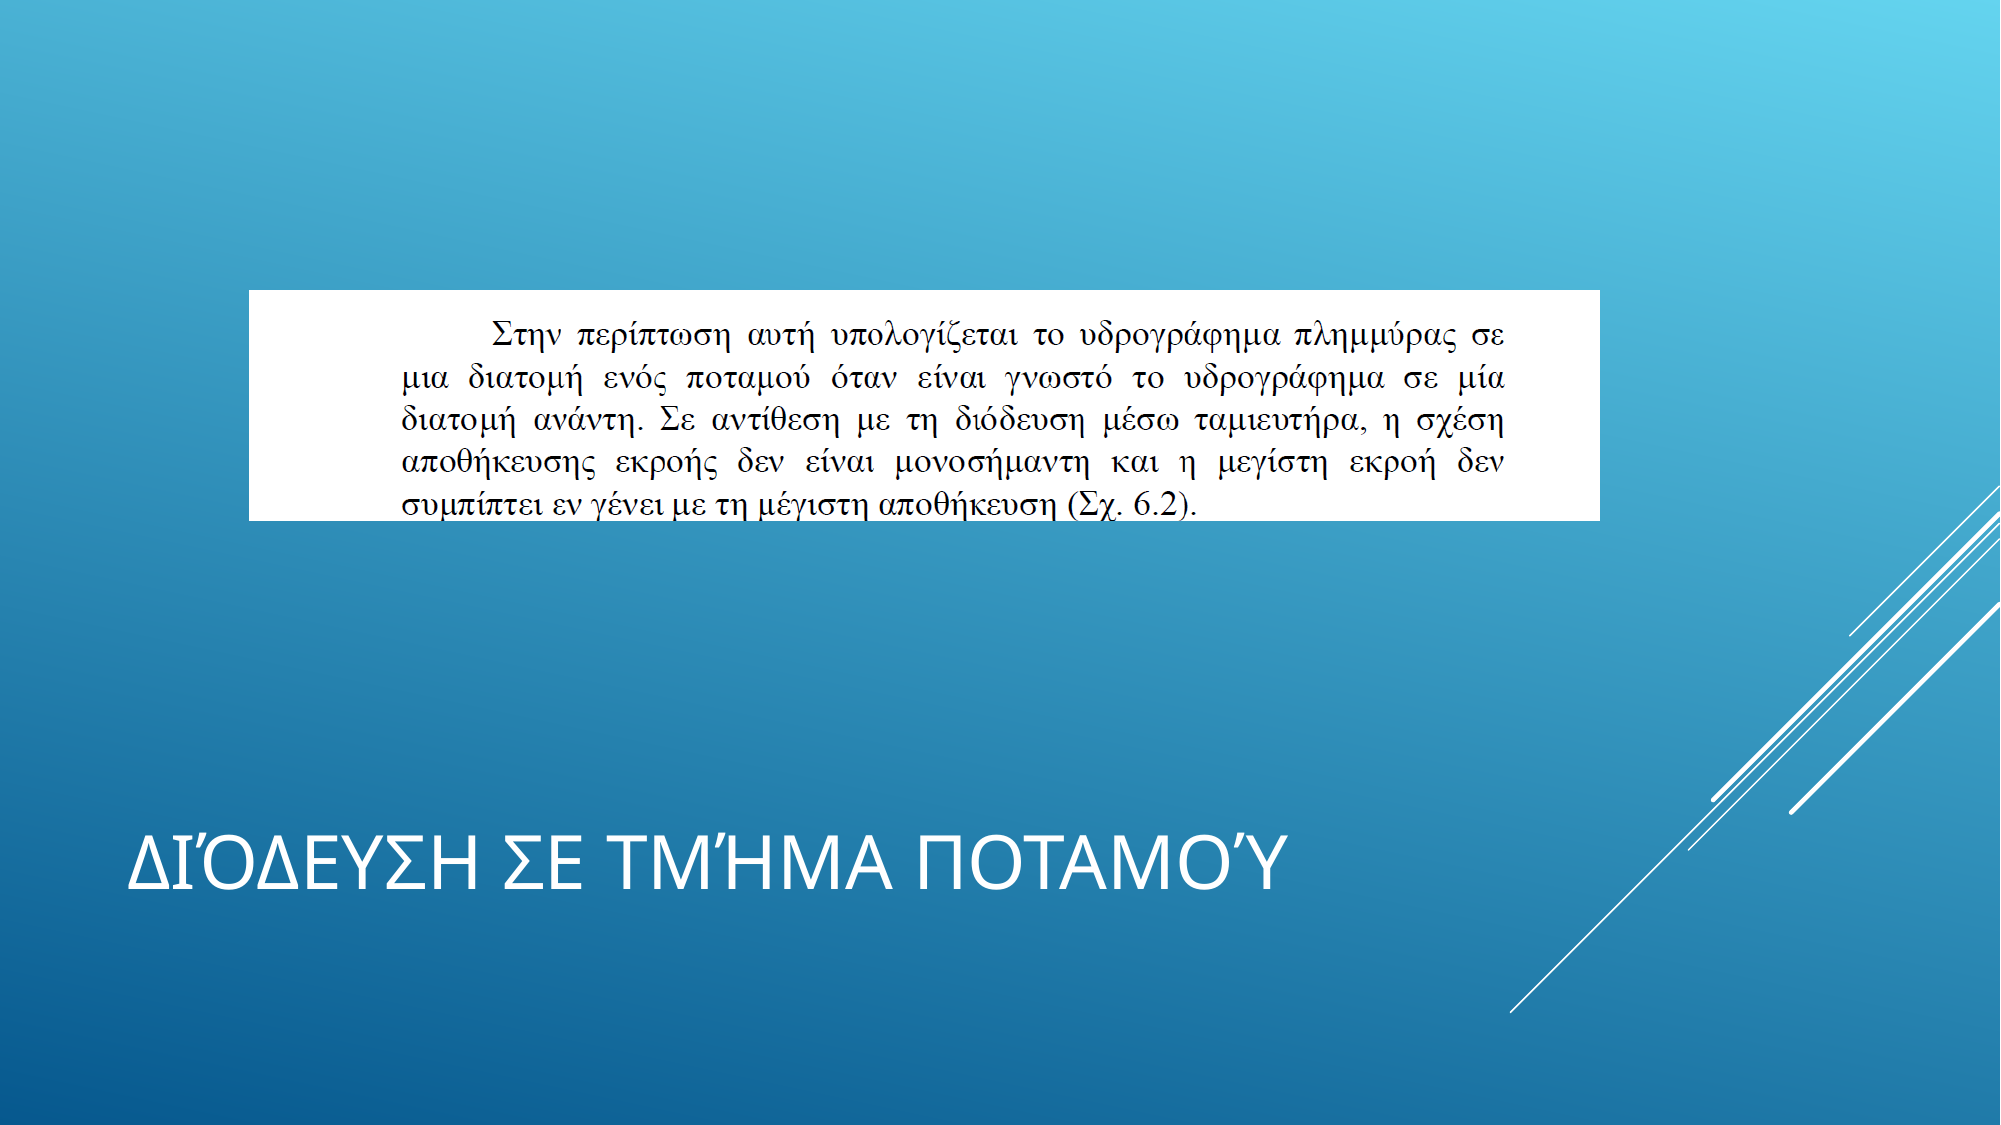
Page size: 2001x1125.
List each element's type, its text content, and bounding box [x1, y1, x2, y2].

title Διόδευση σε τμήμα ποταμού [112, 736, 1513, 984]
picture [249, 290, 1600, 521]
